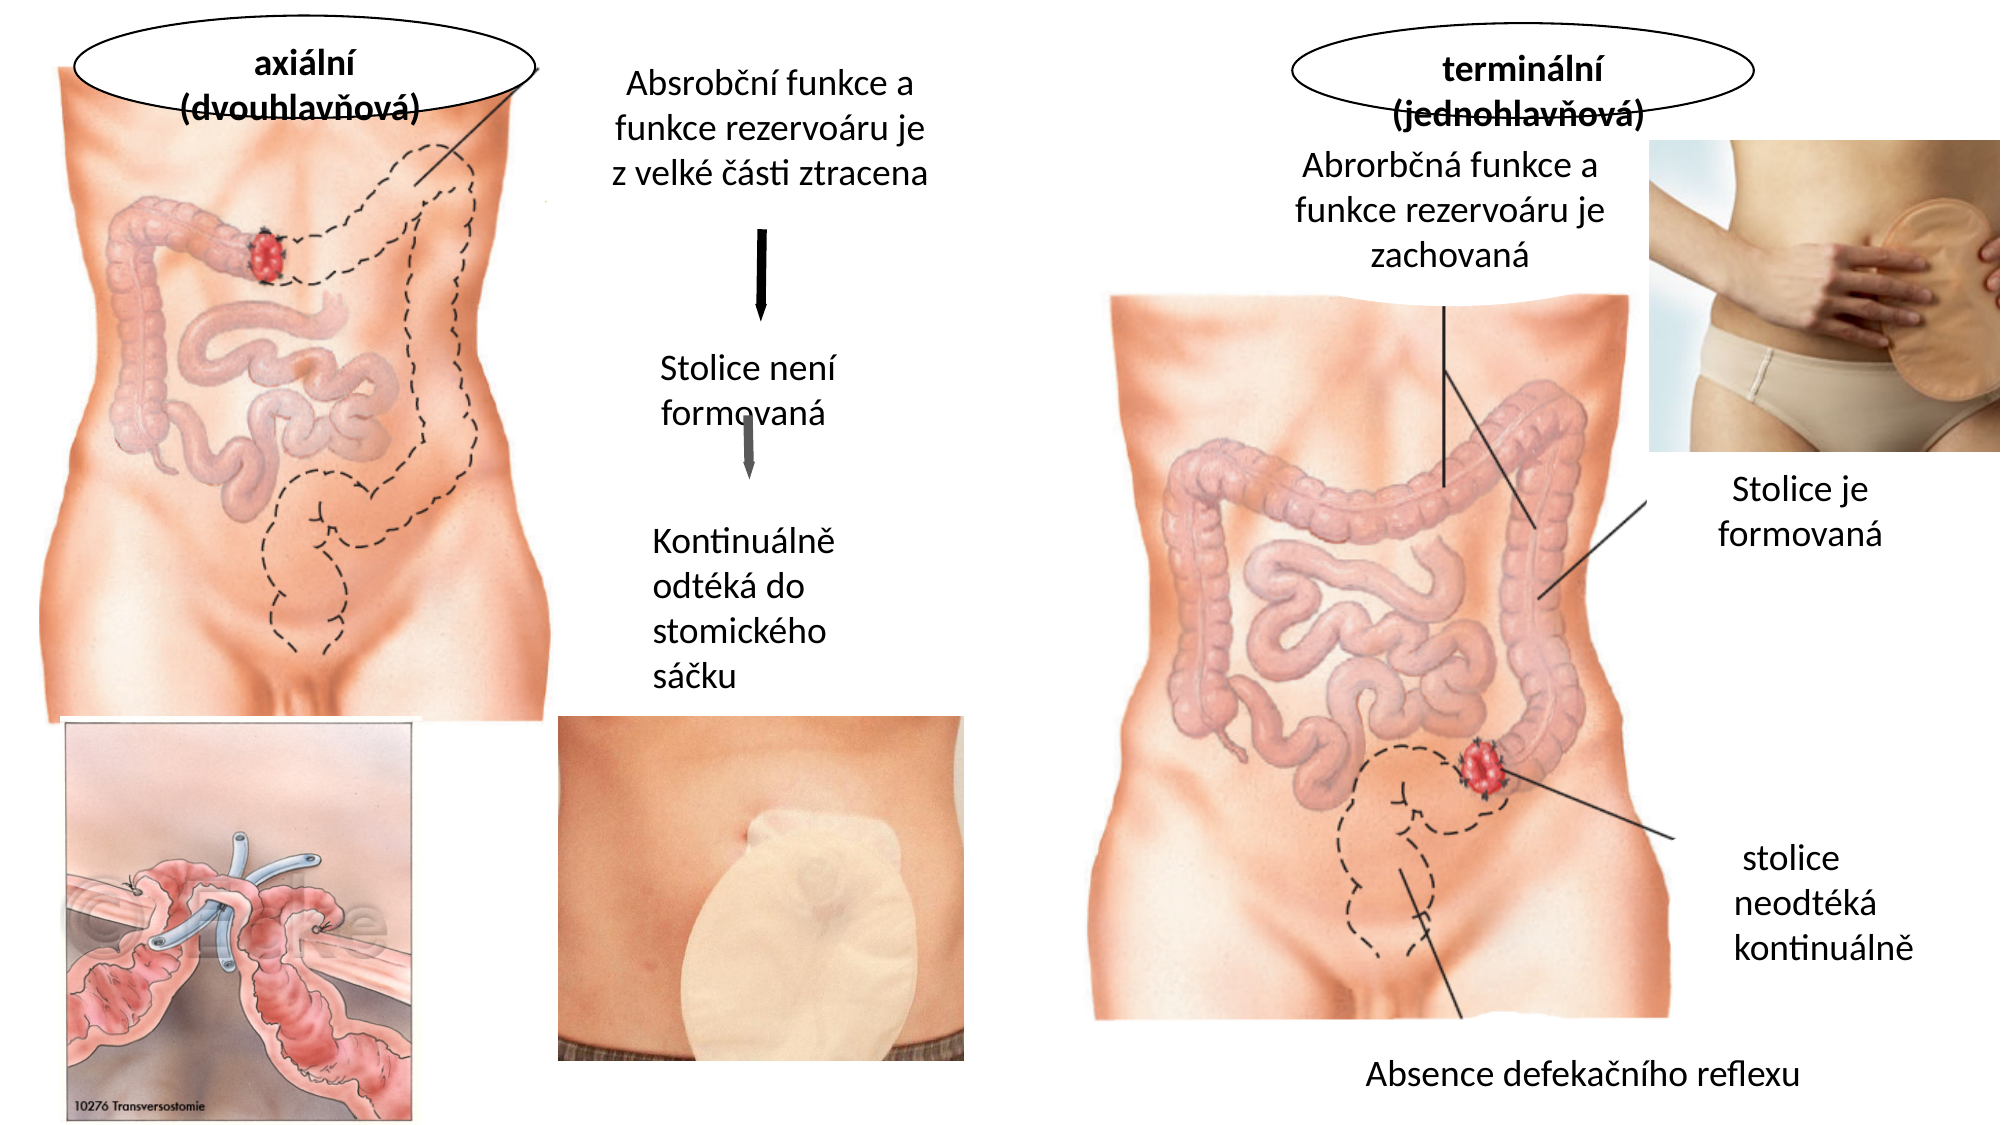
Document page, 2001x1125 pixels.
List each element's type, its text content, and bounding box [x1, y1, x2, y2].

text_box terminální (jednohlavňová) [1292, 23, 1754, 118]
text_box Stolice není formovaná [518, 321, 978, 416]
text_box Absrobční funkce a funkce rezervoáru je z velké části ztracena [521, 21, 1020, 220]
text_box Absence defekačního reflexu [1194, 1031, 1972, 1097]
picture [39, 28, 555, 1125]
picture [1064, 140, 2000, 1076]
text_box Abrorbčná funkce a funkce rezervoáru je zachovaná [1197, 107, 1649, 307]
text_box axiální (dvouhlavňová) [74, 15, 536, 118]
text_box Stolice je formovaná [1646, 452, 1956, 597]
picture [558, 716, 964, 1061]
text_box Kontinuálně odtéká do stomického sáčku [591, 483, 908, 656]
text_box stolice neodtéká kontinuálně [1659, 814, 2000, 895]
